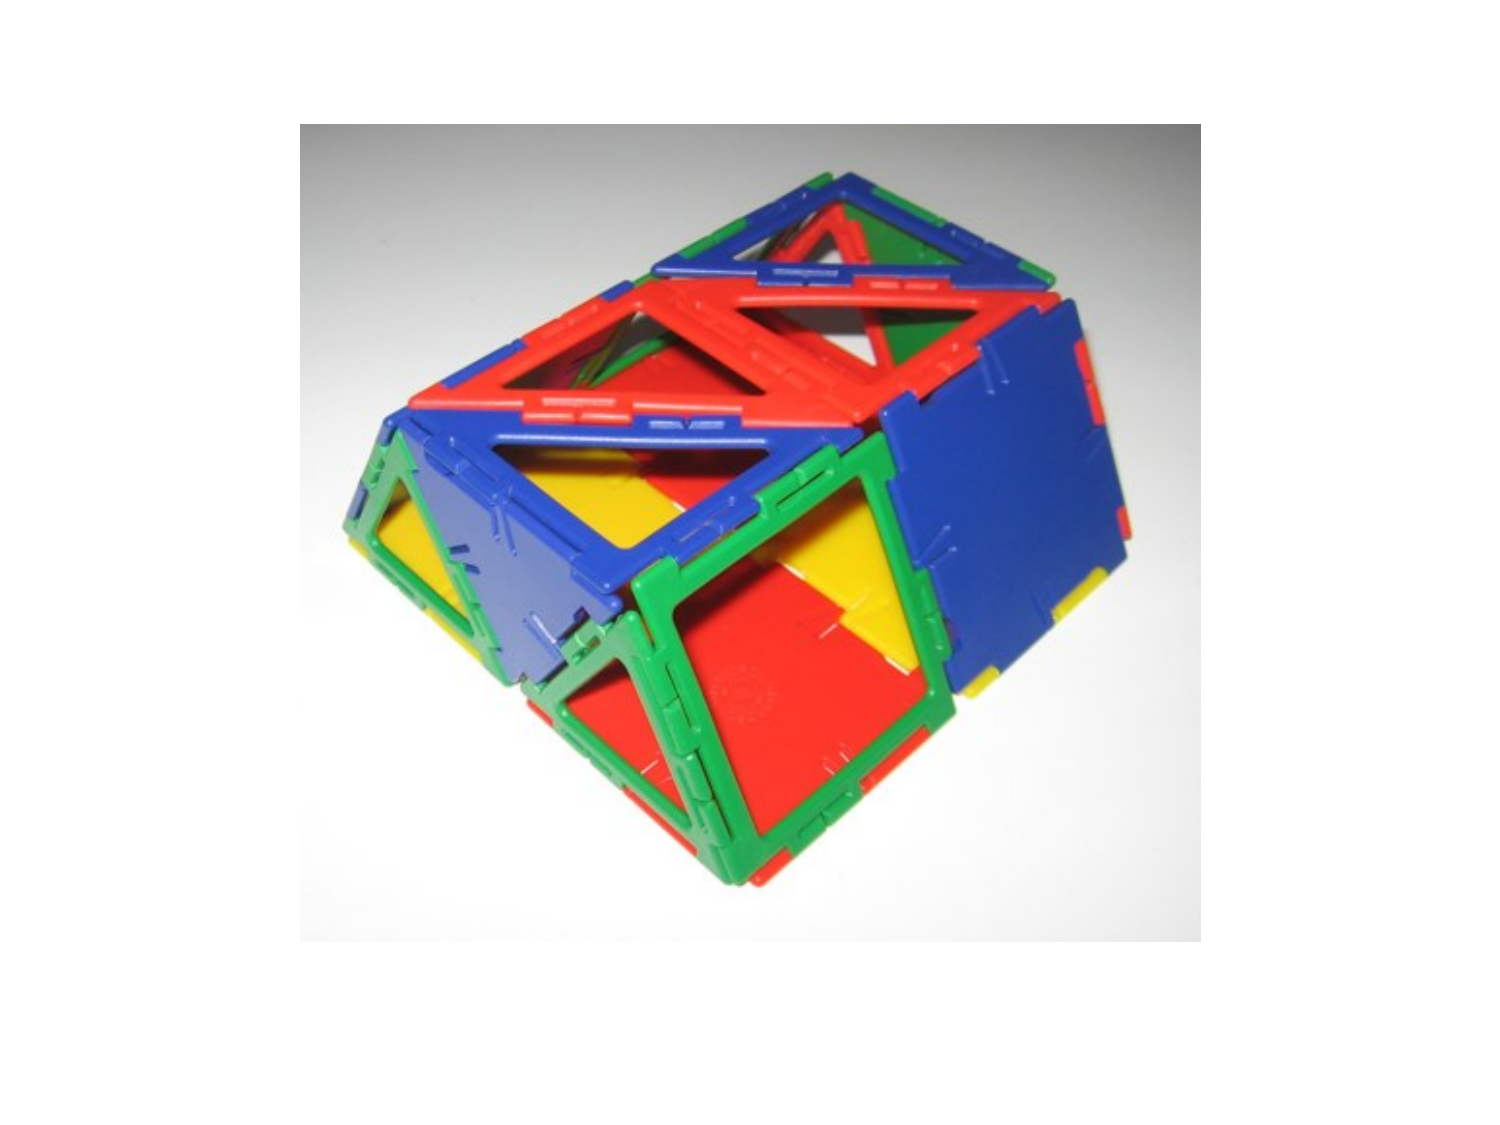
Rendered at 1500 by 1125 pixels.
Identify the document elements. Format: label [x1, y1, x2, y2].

picture [300, 124, 1201, 942]
